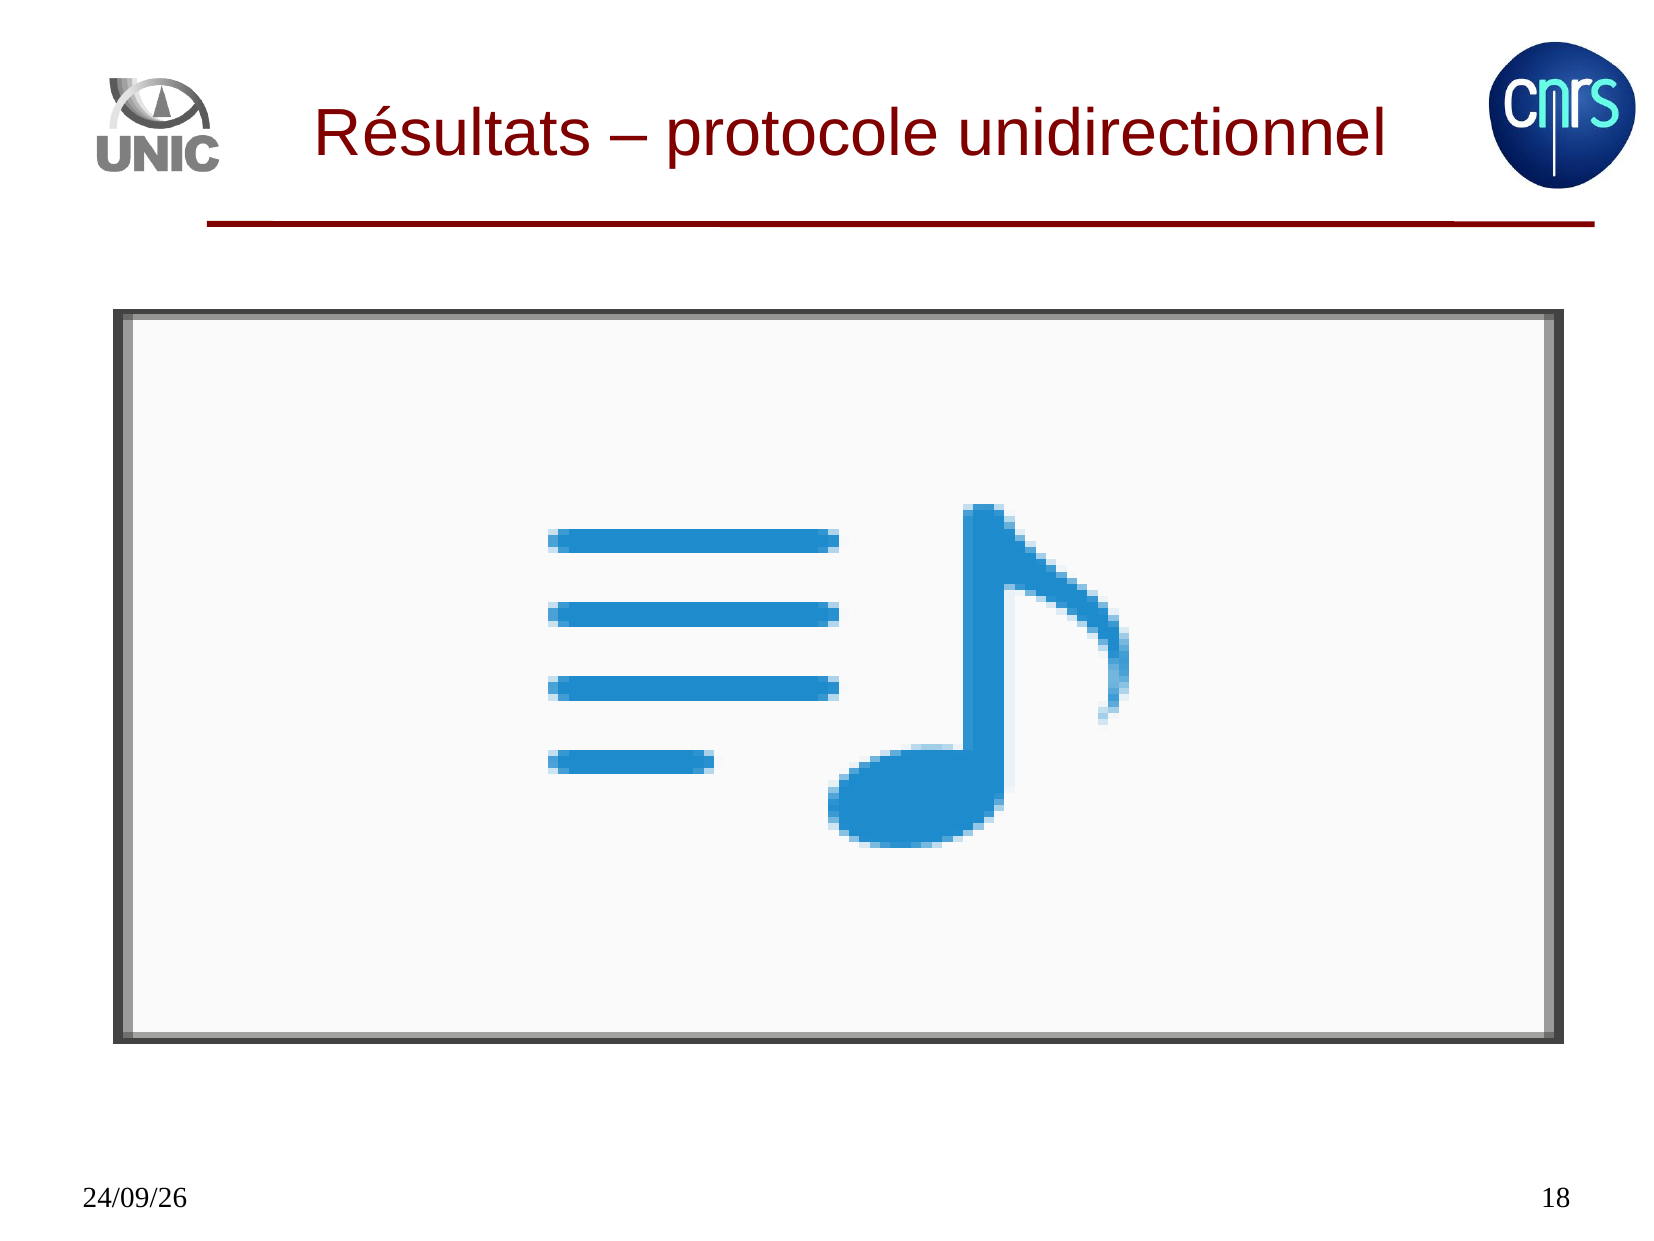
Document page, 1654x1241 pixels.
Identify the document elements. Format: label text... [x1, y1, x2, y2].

text_box Résultats – protocole unidirectionnel [206, 88, 1477, 207]
text_box <numéro> [1185, 1180, 1571, 1215]
picture [89, 65, 226, 187]
text_box 13/02/12 [82, 1180, 468, 1215]
picture [1488, 41, 1636, 189]
text_box [112, 307, 1565, 1046]
